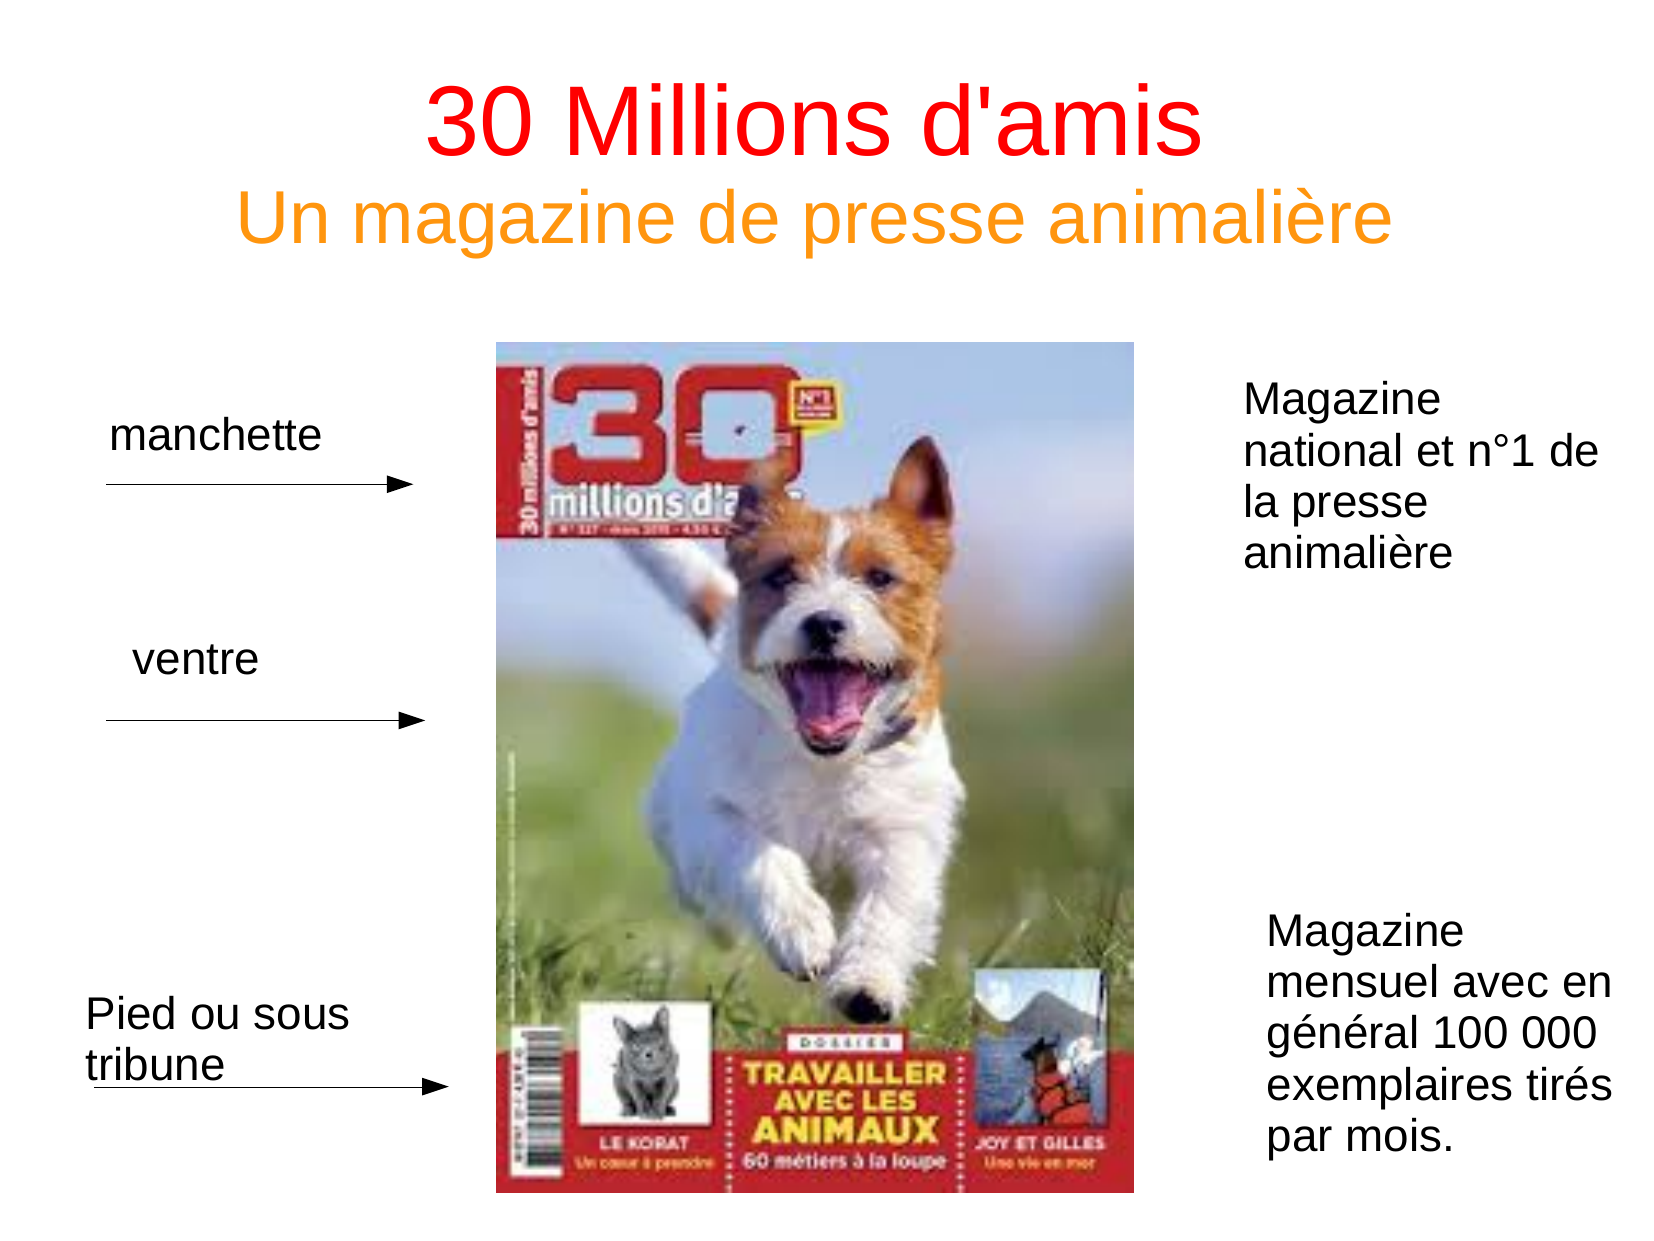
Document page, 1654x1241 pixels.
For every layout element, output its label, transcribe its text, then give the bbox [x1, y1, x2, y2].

text_box Pied ou sous tribune [70, 980, 402, 1193]
title 30 Millions d'amis Un magazine de presse animalière [70, 59, 1560, 267]
text_box Magazine national et n°1 de la presse animalière [1228, 366, 1619, 686]
text_box ventre [118, 625, 296, 693]
text_box manchette [94, 401, 343, 508]
picture [496, 342, 1134, 1193]
text_box Magazine mensuel avec en général 100 000 exemplaires tirés par mois. [1251, 897, 1642, 1241]
